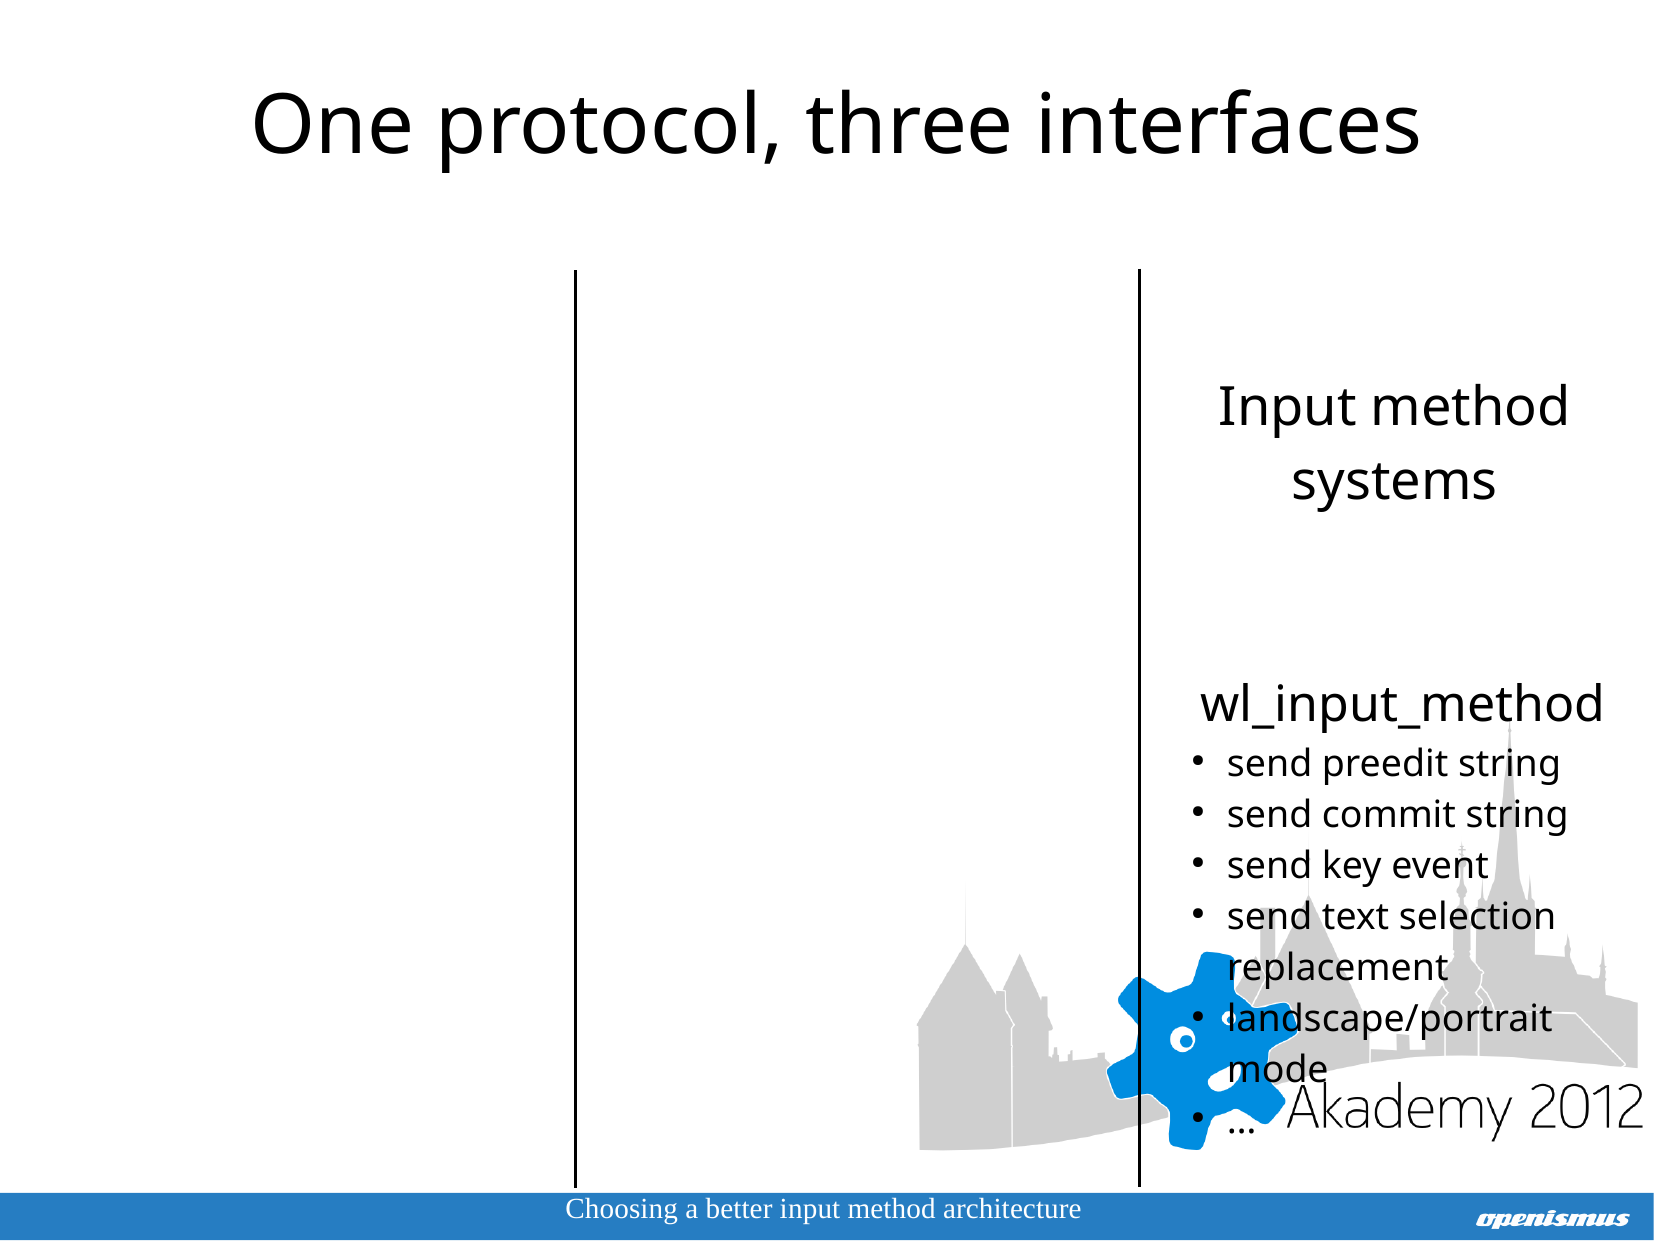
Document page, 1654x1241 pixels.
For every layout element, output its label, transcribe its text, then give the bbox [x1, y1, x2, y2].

text_box One protocol, three interfaces [83, 56, 1591, 166]
text_box Input method systems [1172, 358, 1617, 498]
picture [1476, 1210, 1630, 1229]
picture [900, 660, 1138, 1187]
picture [1289, 1070, 1301, 1080]
picture [1266, 1070, 1278, 1080]
picture [1141, 660, 1647, 1187]
text_box wl_input_method send preedit string send commit string send key event send text selection replacement landscape/portrait mode … [1175, 659, 1632, 1070]
